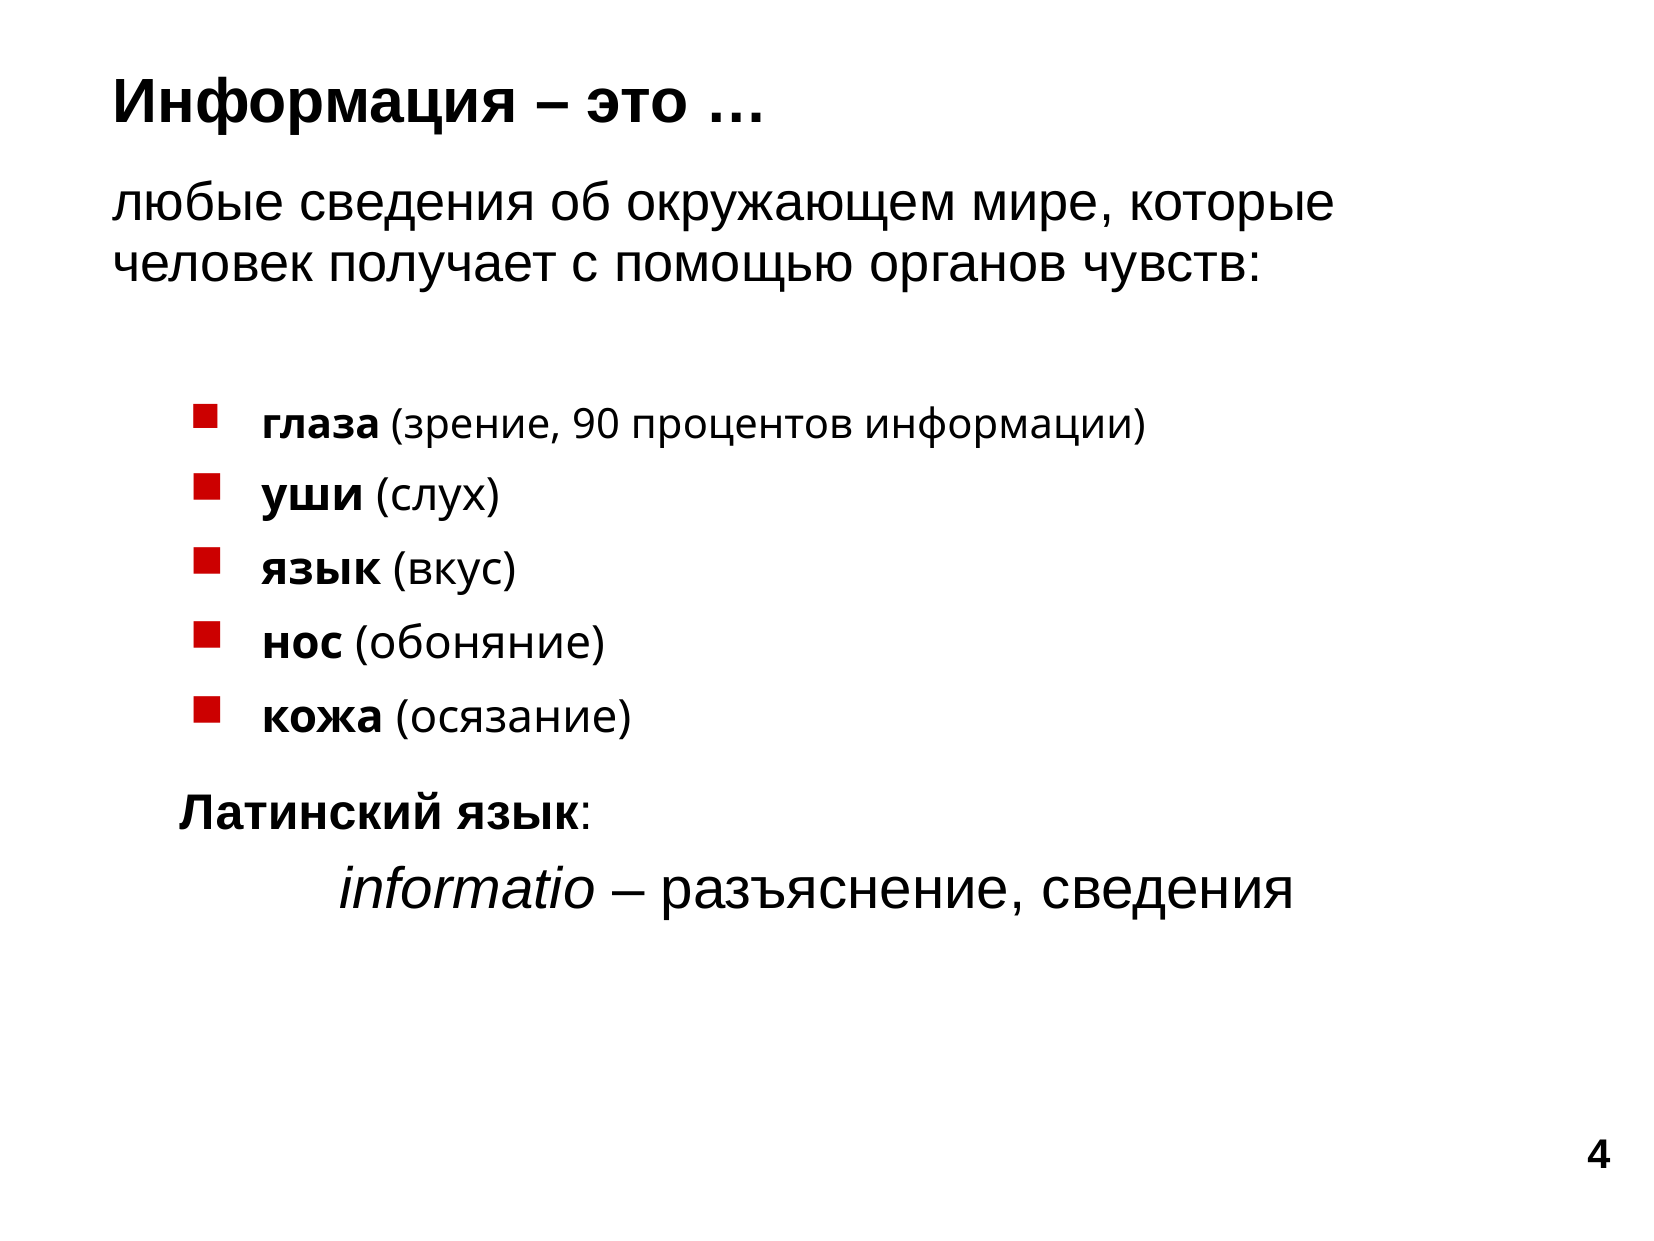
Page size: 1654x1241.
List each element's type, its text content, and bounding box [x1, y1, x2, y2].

text_box Латинский язык: [164, 776, 608, 848]
text_box Информация – это … [97, 44, 1545, 144]
text_box <номер> [1266, 1123, 1626, 1210]
text_box глаза (зрение, 90 процентов информации)‏ уши (слух)‏ язык (вкус)‏ нос (обоняние)‏ кожа (осязание)‏ [71, 385, 1517, 764]
text_box informatiо – разъяснение, сведения [324, 848, 1311, 929]
text_box любые сведения об окружающем мире, которые человек получает с помощью органов чувств: [97, 164, 1543, 399]
